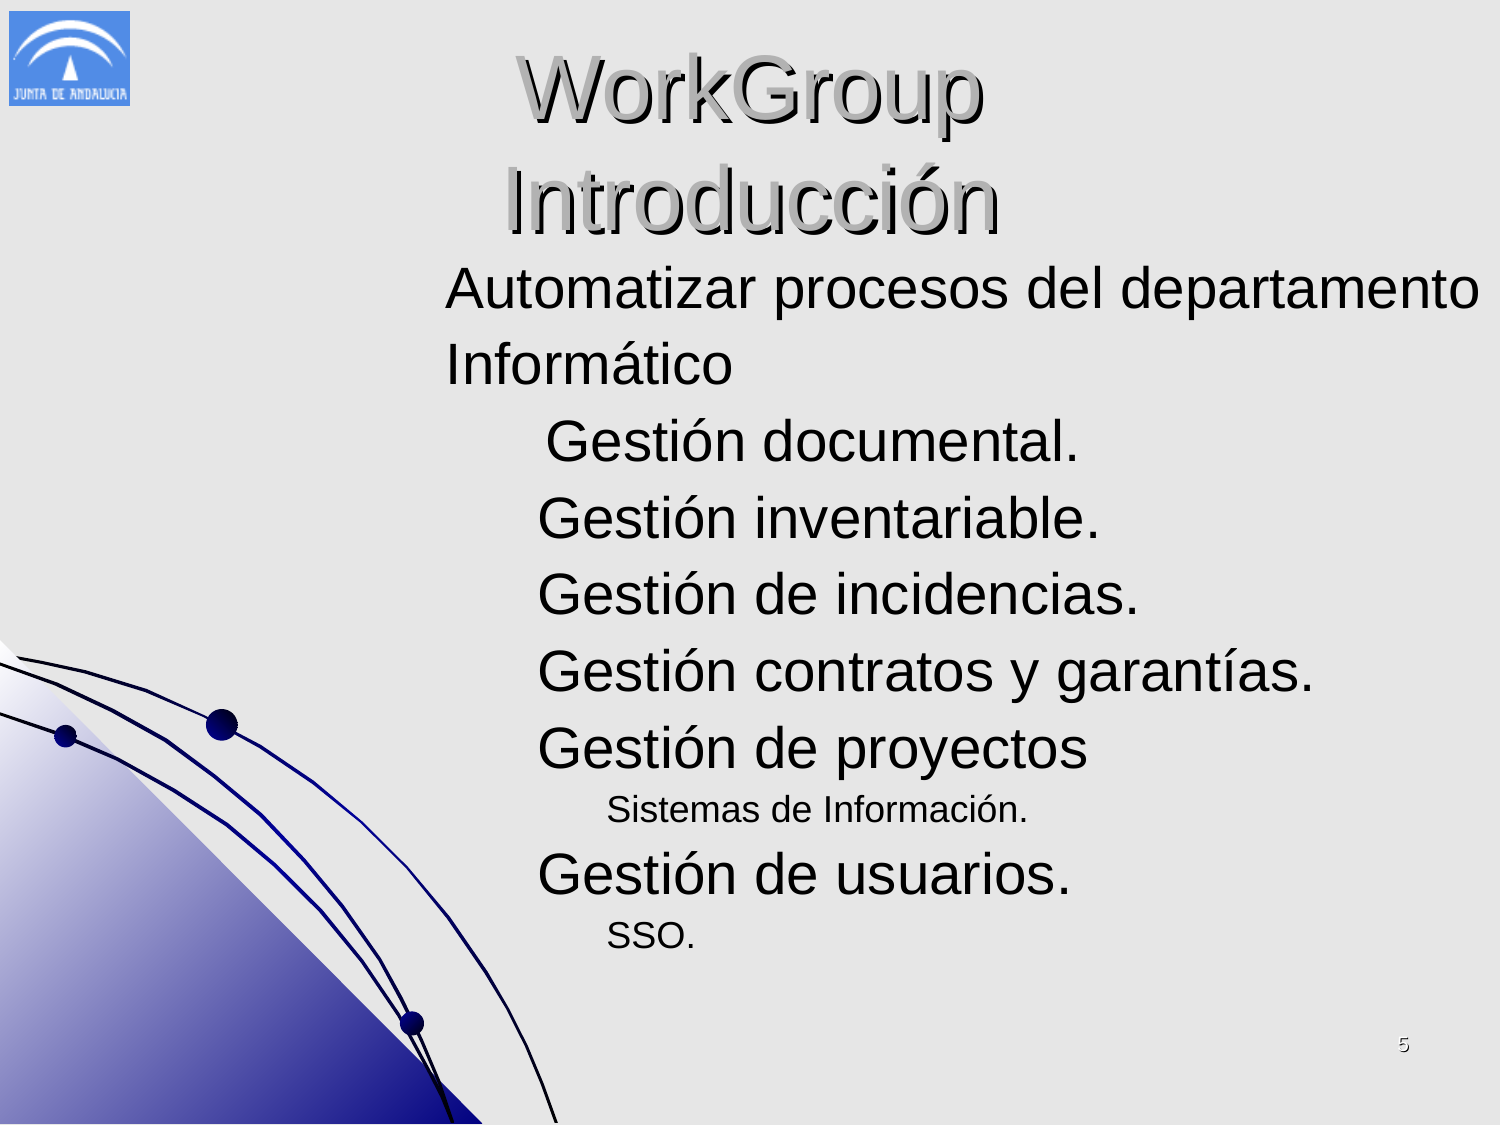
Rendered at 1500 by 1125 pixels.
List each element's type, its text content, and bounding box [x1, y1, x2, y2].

text_box Automatizar procesos del departamento Informático Gestión documental. Gestión inventariable. Gestión de incidencias. Gestión contratos y garantías. Gestión de proyectos Sistemas de Información. Gestión de usuarios. SSO. [431, 236, 1500, 1027]
title WorkGroup Introducción [75, 16, 1425, 262]
picture [9, 11, 130, 106]
